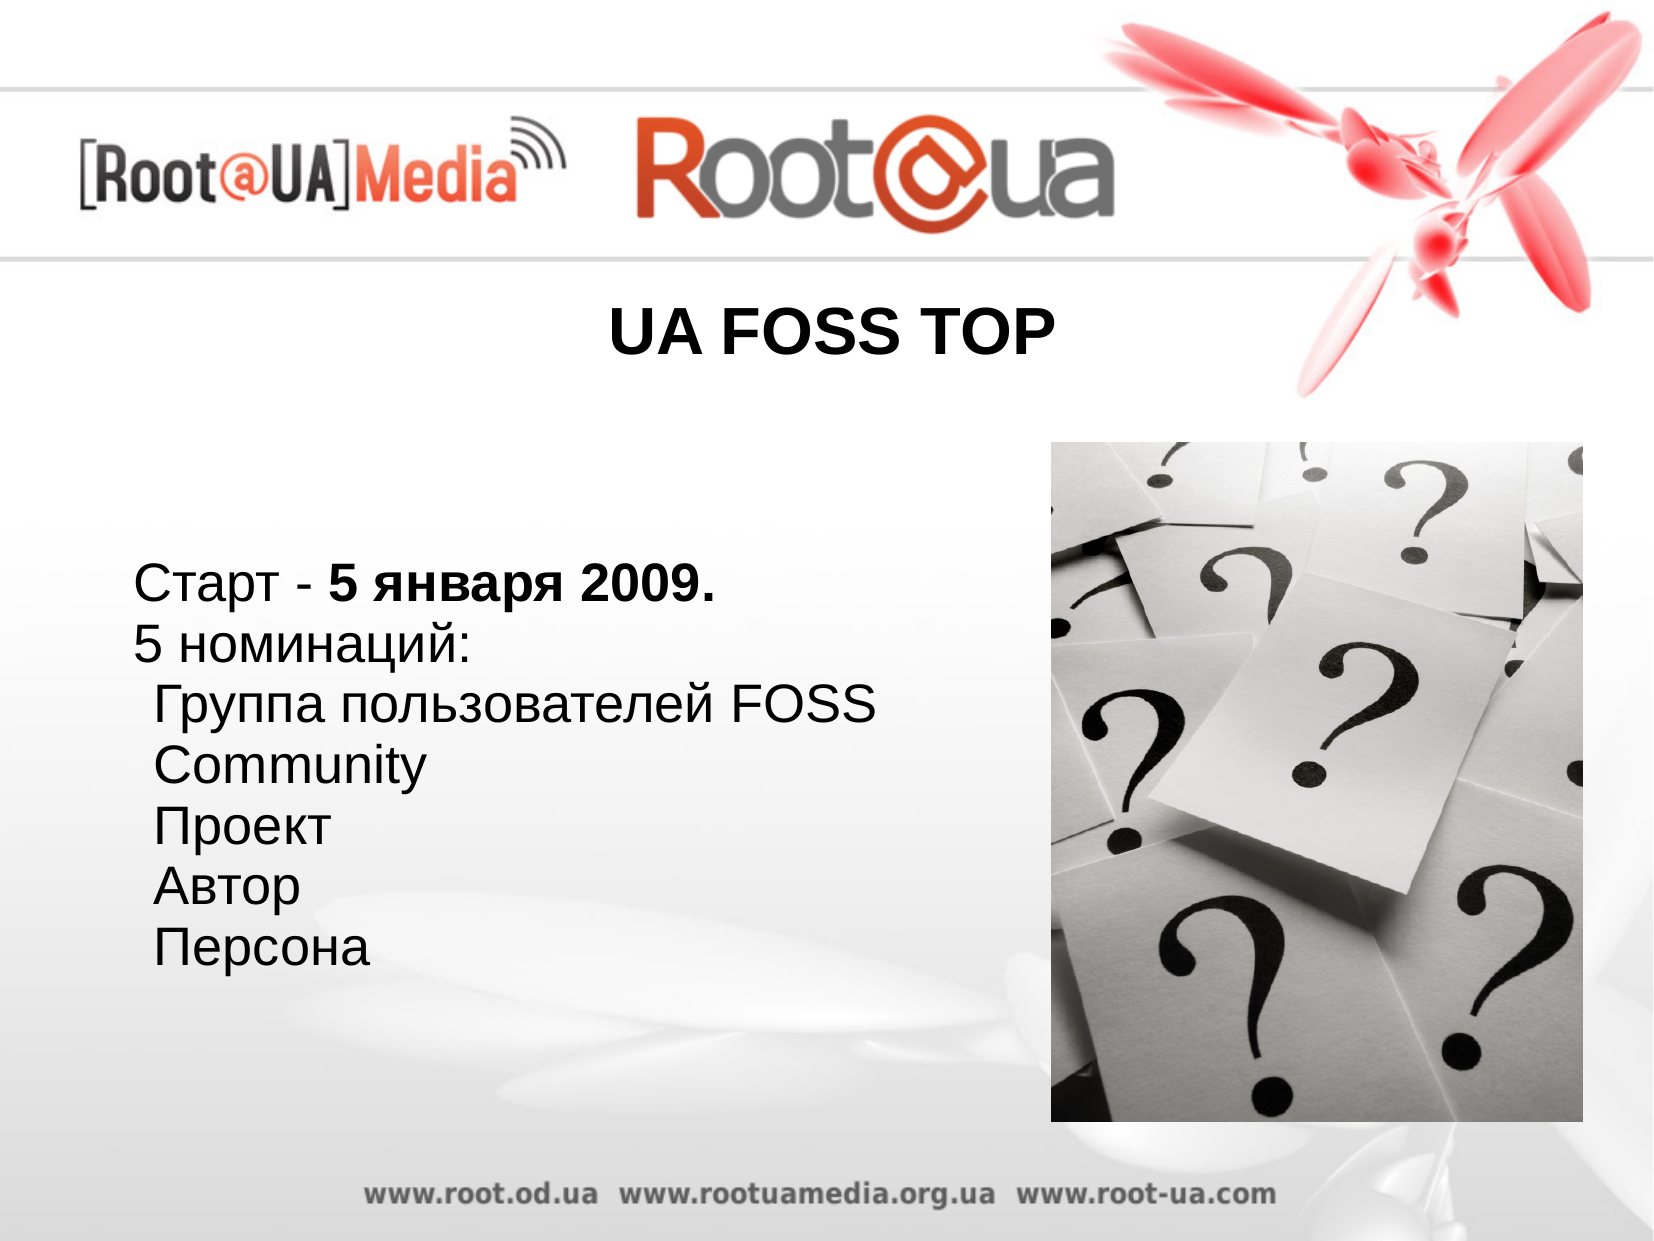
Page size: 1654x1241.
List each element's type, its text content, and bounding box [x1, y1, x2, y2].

picture [0, 0, 1654, 1241]
title UA FOSS TOP [88, 228, 1577, 436]
text_box Старт - 5 января 2009. 5 номинаций: Группа пользователей FOSS Community Проект Автор Персона [118, 420, 1004, 1109]
